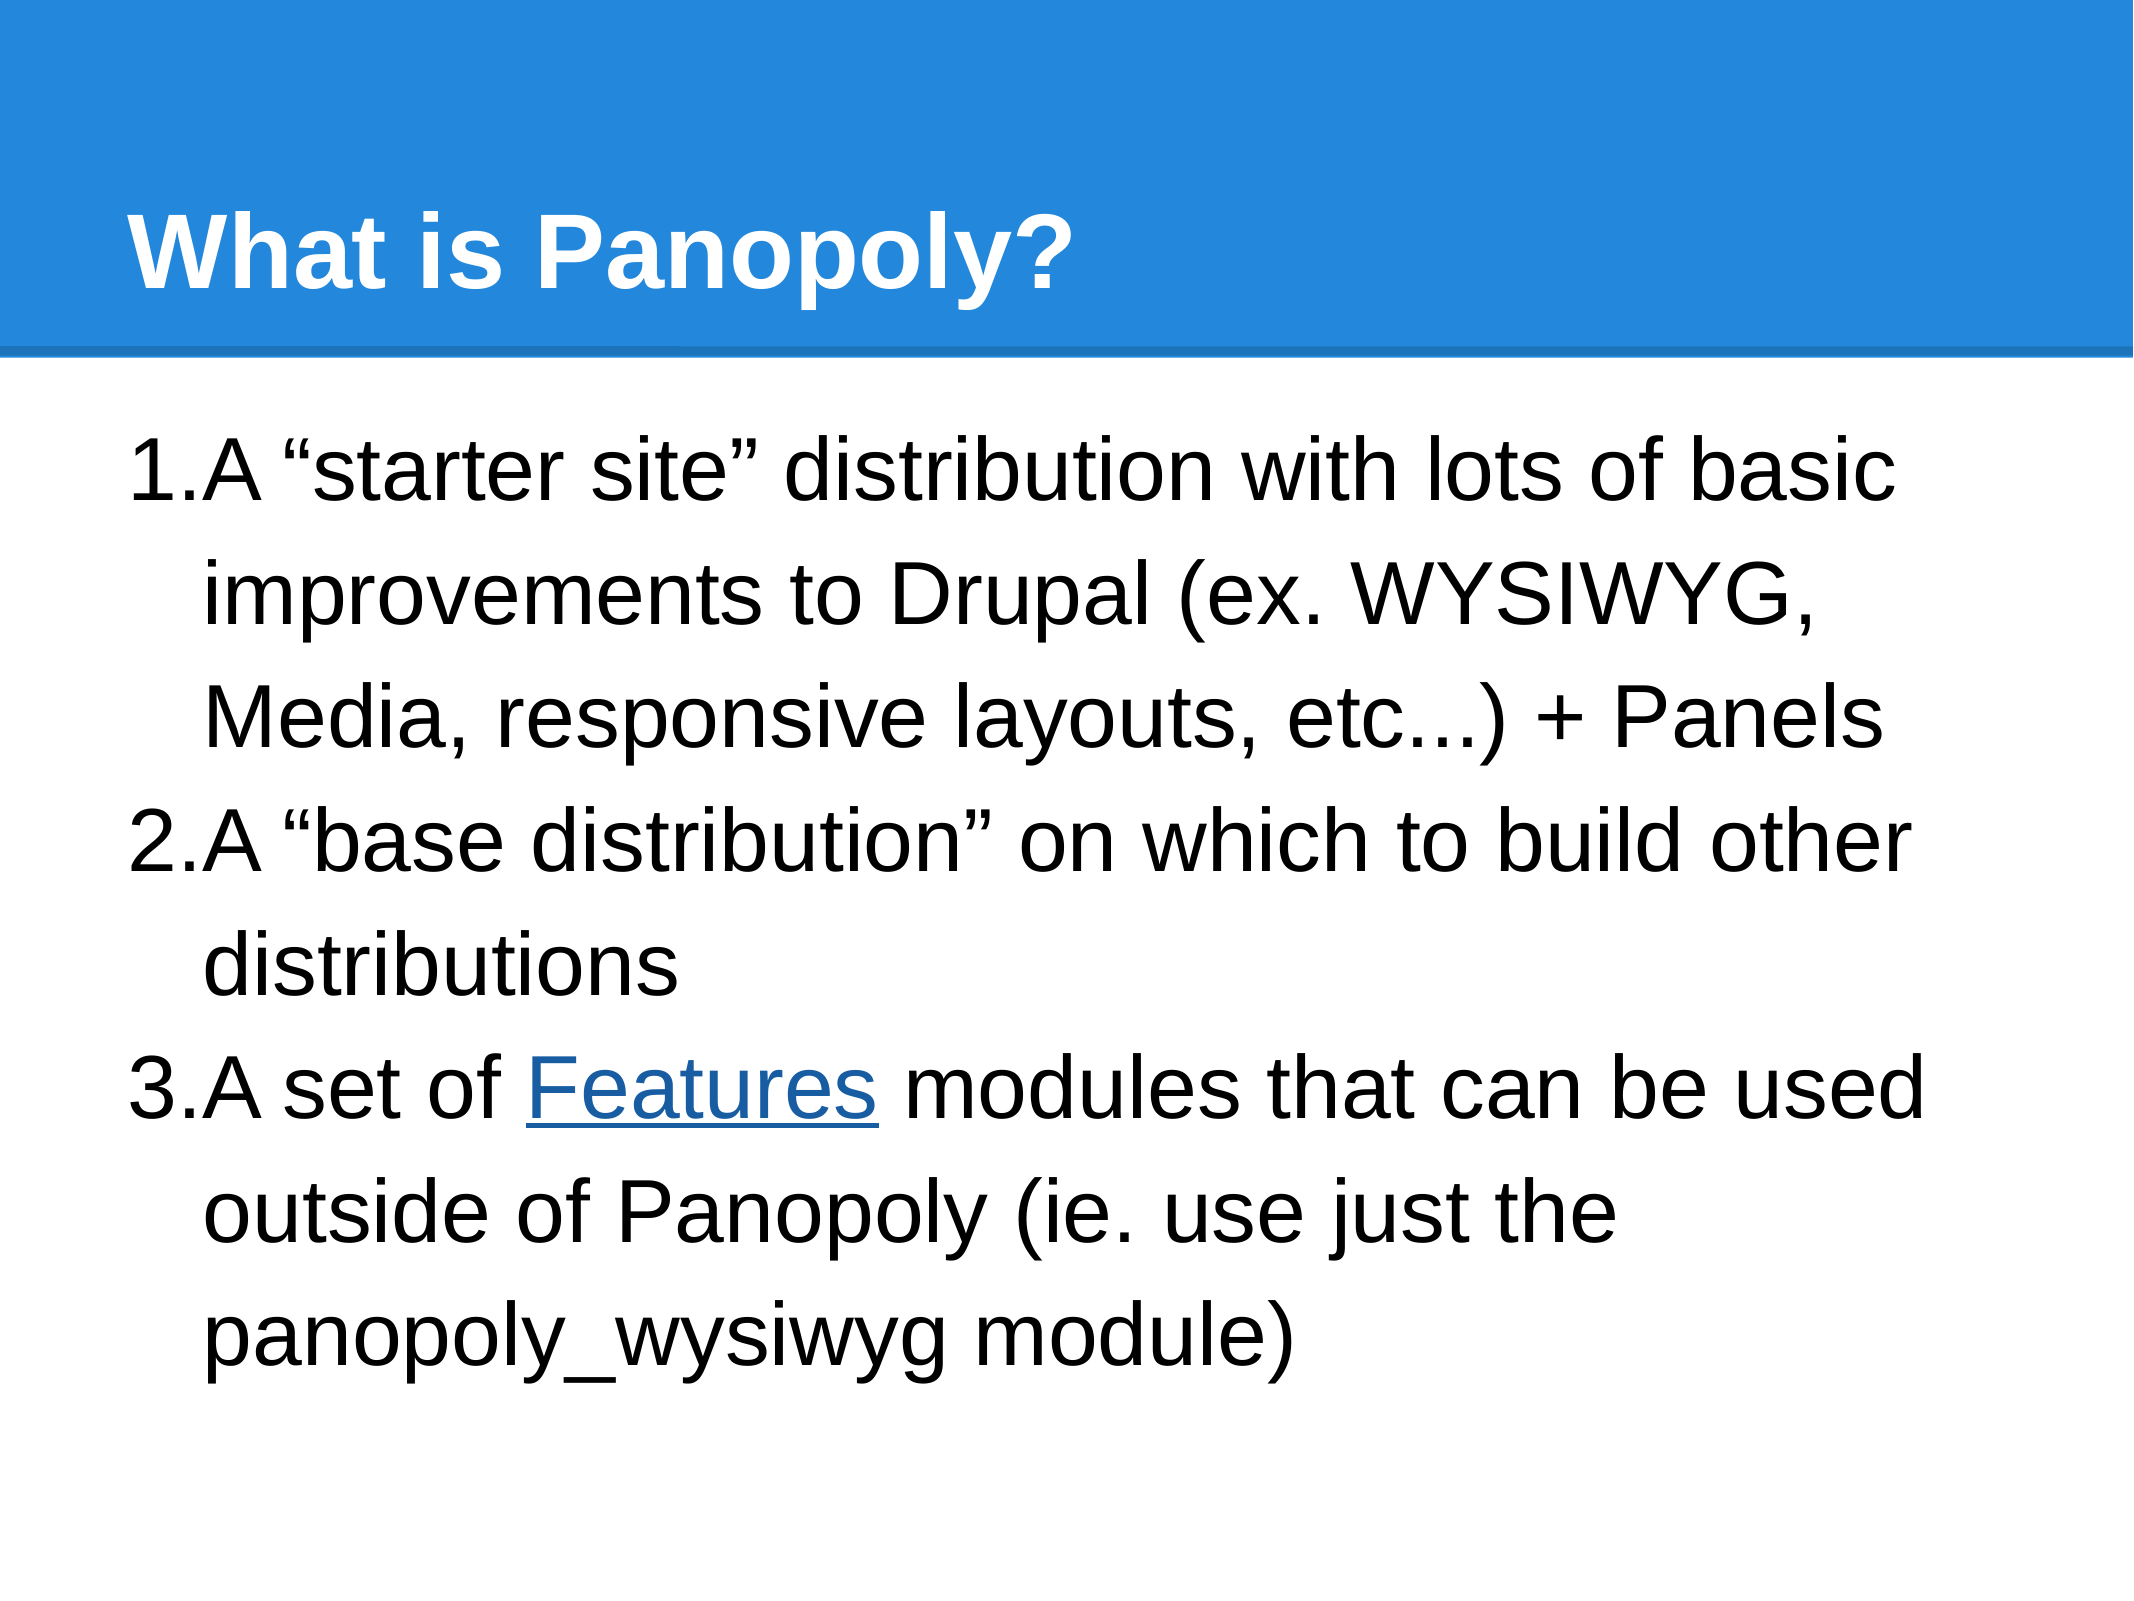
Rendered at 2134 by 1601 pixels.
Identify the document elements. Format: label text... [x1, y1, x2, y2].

title What is Panopoly? [106, 64, 2027, 331]
list A “starter site” distribution with lots of basic improvements to Drupal (ex. WYSIWYG, Media, responsive layouts, etc...) + Panels A “base distribution” on which to build other distributions A set of Features modules that can be used outside of Panopoly (ie. use just the panopoly_wysiwyg module) [106, 373, 2027, 1533]
